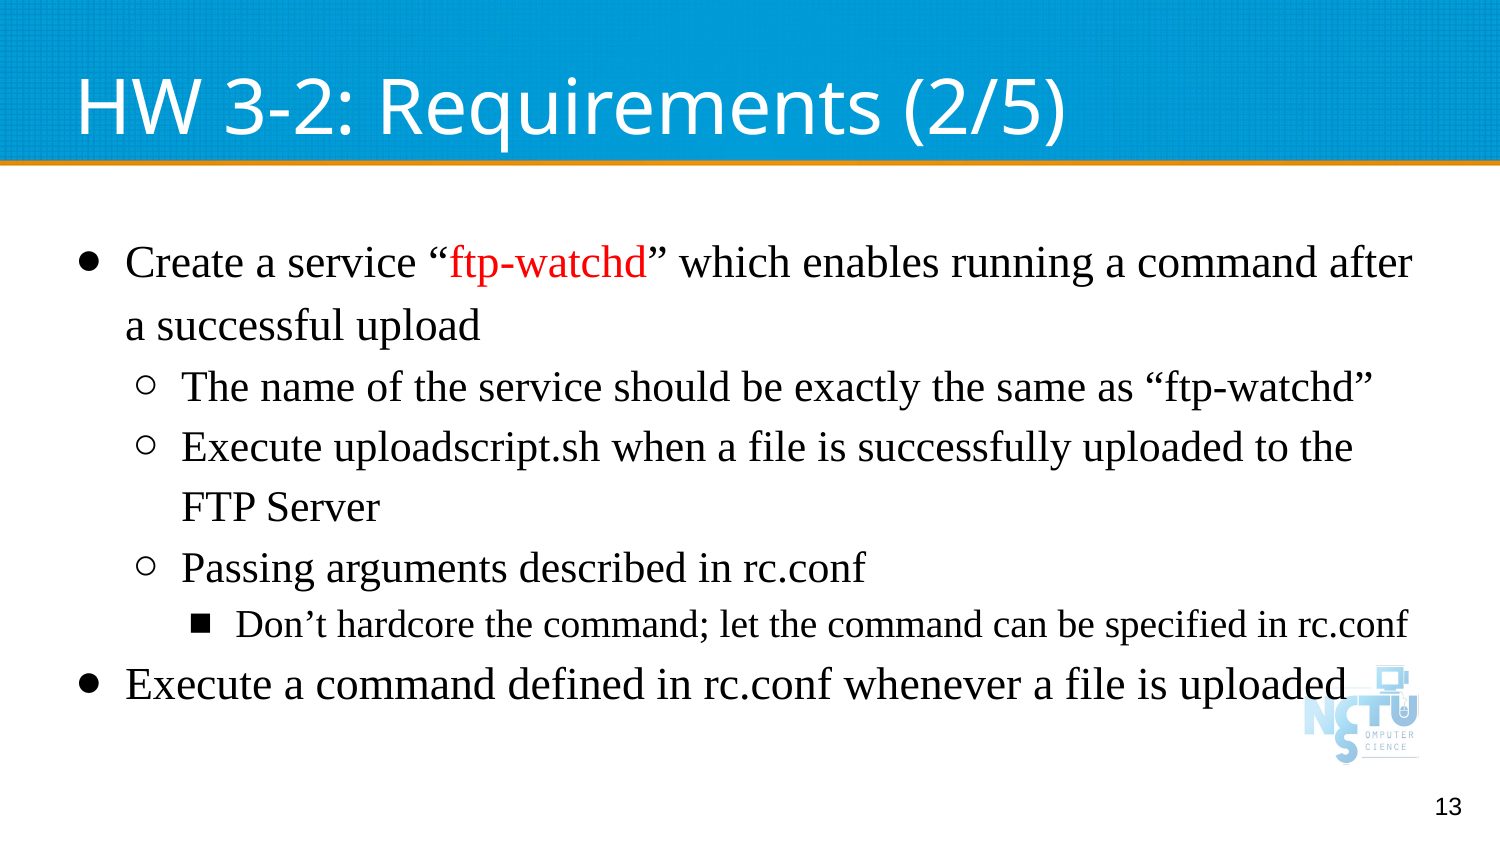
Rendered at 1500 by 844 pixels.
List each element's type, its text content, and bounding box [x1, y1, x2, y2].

picture [0, 160, 1500, 844]
title HW 3-2: Requirements (2/5) [74, 33, 1500, 175]
list Create a service “ftp-watchd” which enables running a command after a successful upload The name of the service should be exactly the same as “ftp-watchd” Execute uploadscript.sh when a file is successfully uploaded to the FTP Server Passing arguments described in rc.conf Don’t hardcore the command; let the command can be specified in rc.conf Execute a command defined in rc.conf whenever a file is uploaded [70, 223, 1425, 780]
slide_number <number> [1403, 779, 1494, 844]
